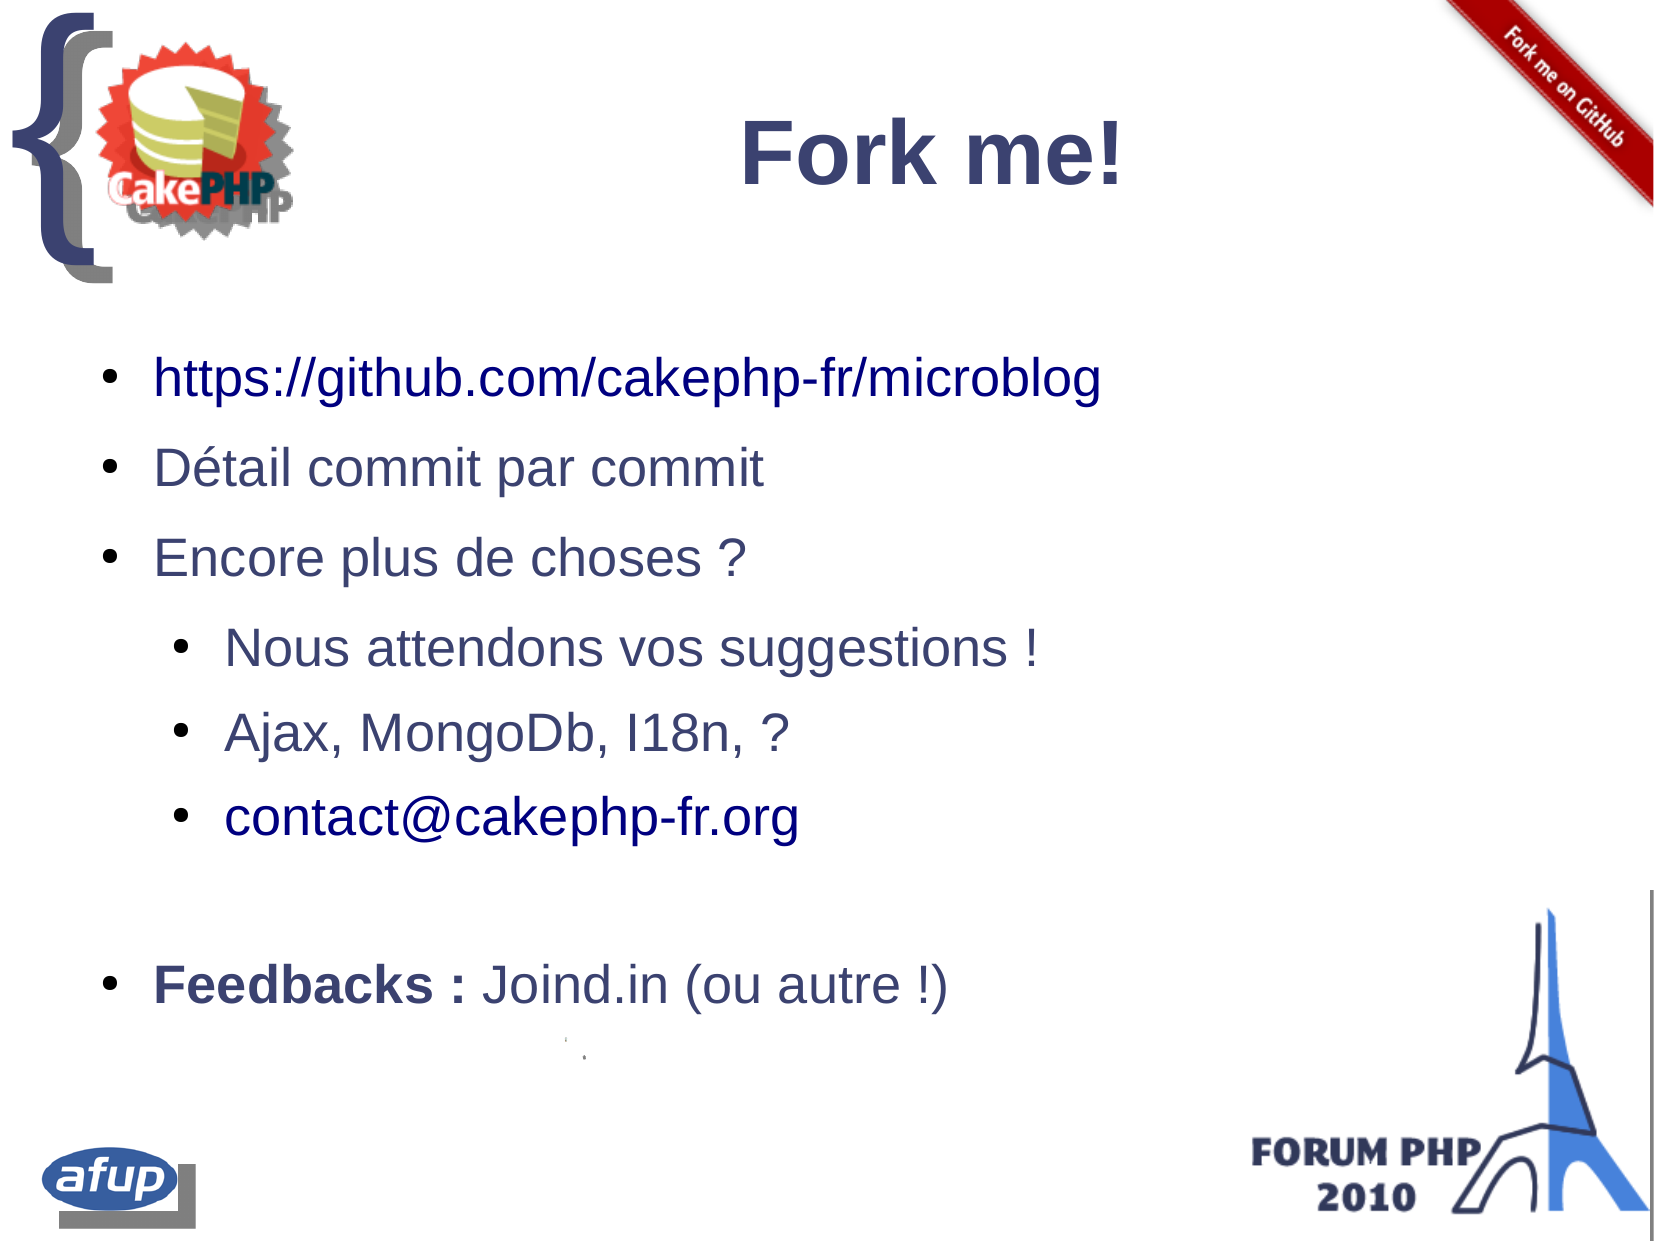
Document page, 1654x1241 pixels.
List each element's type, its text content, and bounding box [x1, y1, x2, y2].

title Fork me! [295, 56, 1571, 250]
list https://github.com/cakephp-fr/microblog Détail commit par commit Encore plus de choses ? Nous attendons vos suggestions ! Ajax, MongoDb, I18n, ? contact@cakephp-fr.org Feedbacks : Joind.in (ou autre !) [82, 290, 1571, 1094]
picture [1240, 872, 1650, 1241]
picture [88, 35, 284, 231]
picture [41, 1146, 178, 1211]
picture [1420, 0, 1654, 231]
